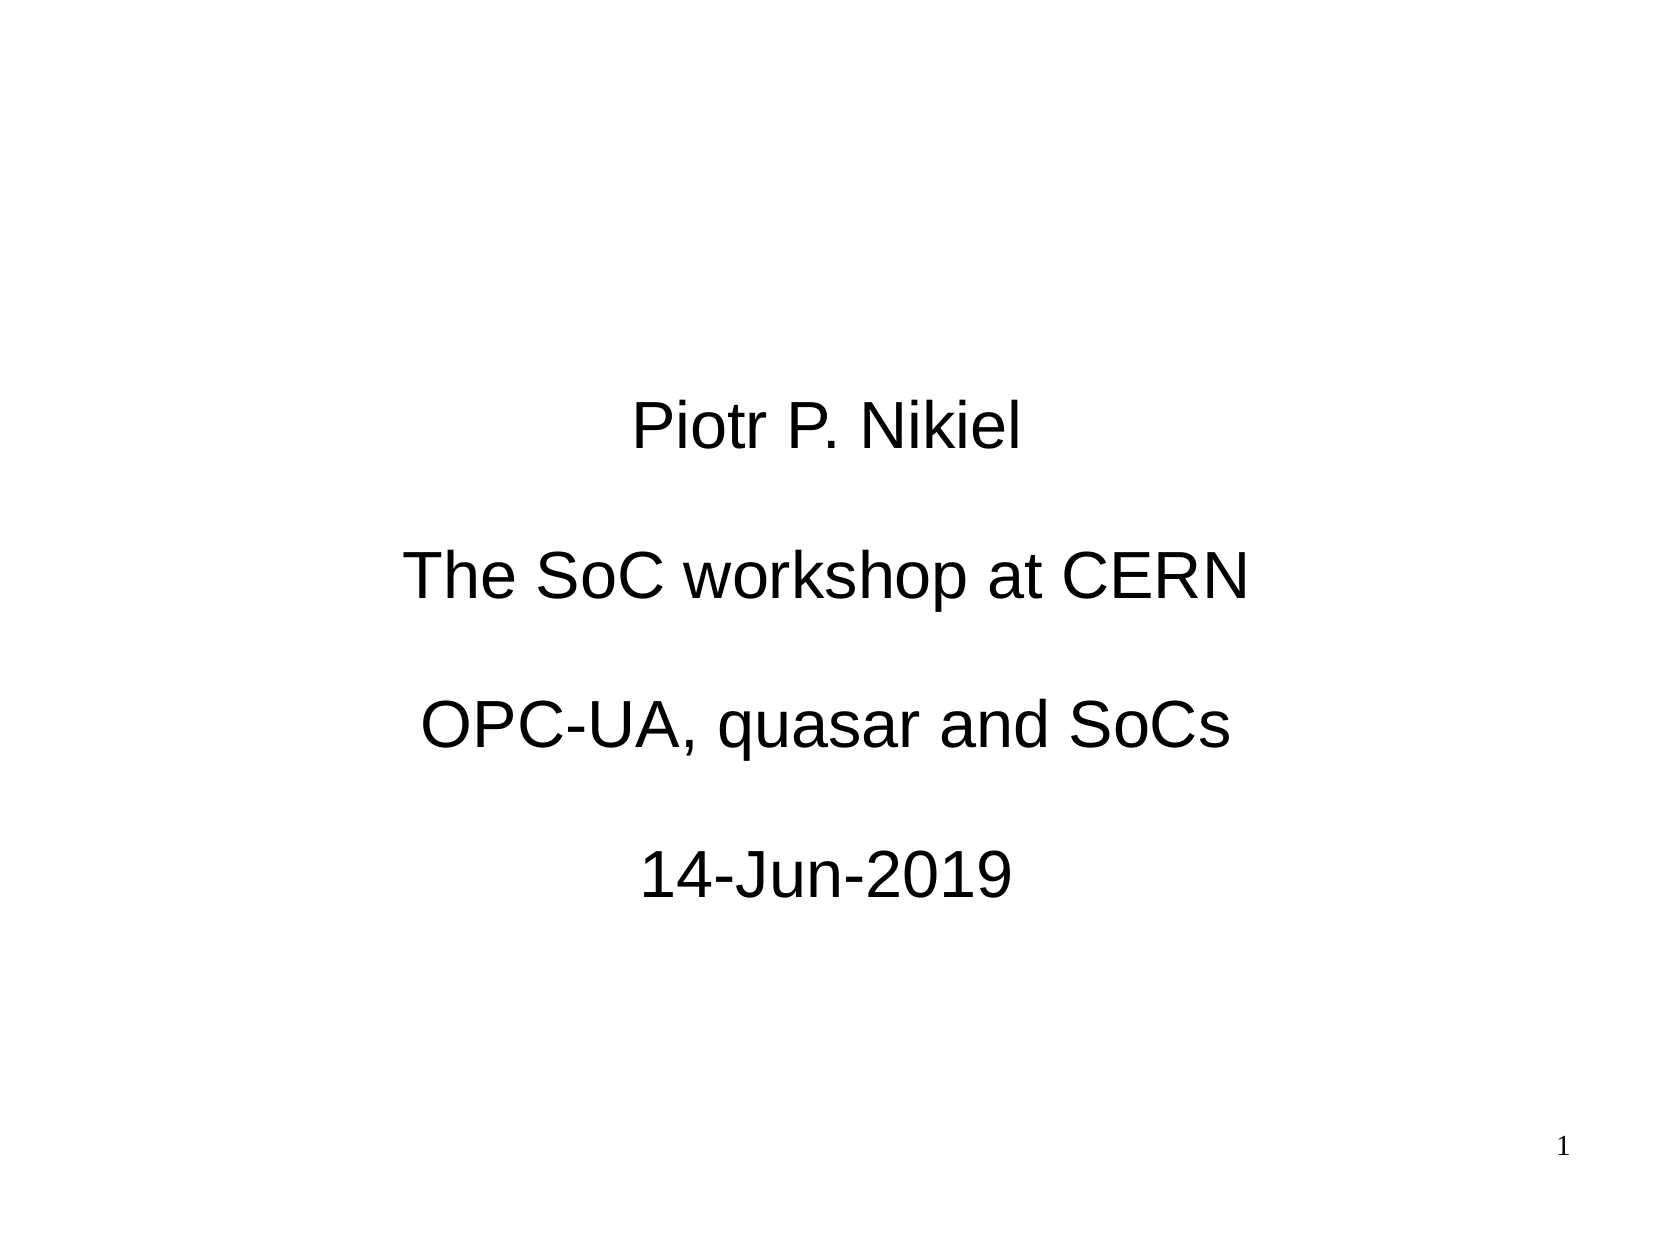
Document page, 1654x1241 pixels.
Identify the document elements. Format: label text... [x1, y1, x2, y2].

subtitle Piotr P. Nikiel The SoC workshop at CERN OPC-UA, quasar and SoCs 14-Jun-2019 [82, 290, 1571, 1010]
